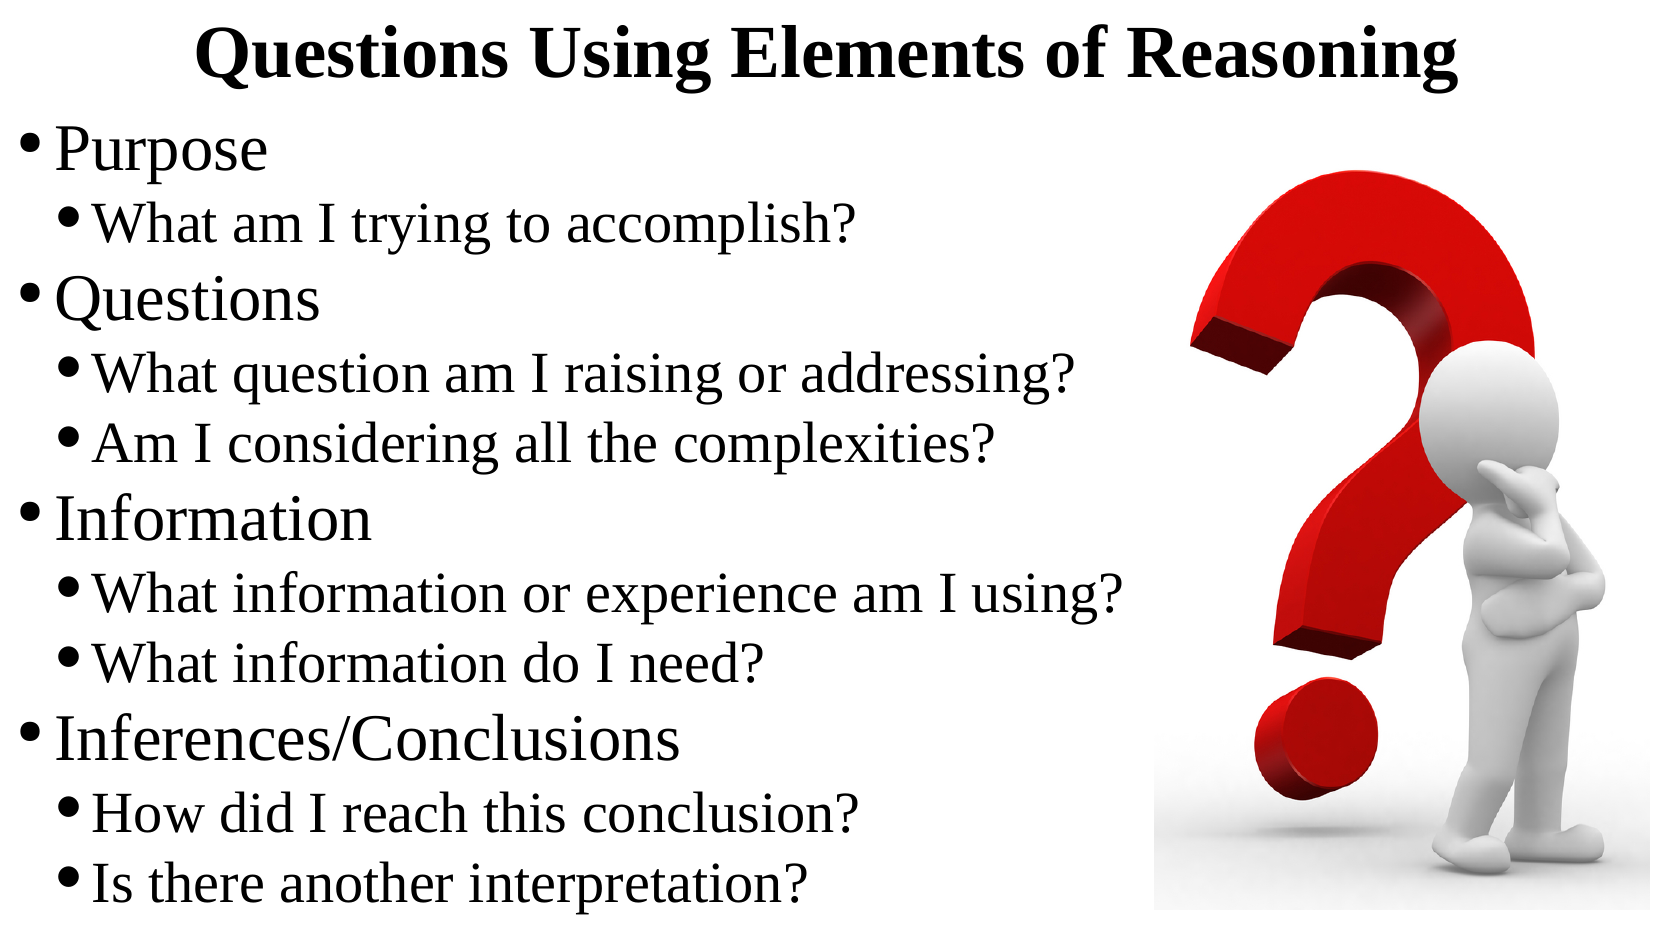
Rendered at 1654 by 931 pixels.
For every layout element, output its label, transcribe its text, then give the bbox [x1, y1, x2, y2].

picture [1154, 150, 1651, 910]
text_box Purpose What am I trying to accomplish? Questions What question am I raising or addressing? Am I considering all the complexities? Information What information or experience am I using? What information do I need? Inferences/Conclusions How did I reach this conclusion? Is there another interpretation? [2, 96, 1627, 922]
title Questions Using Elements of Reasoning [0, 0, 1654, 106]
